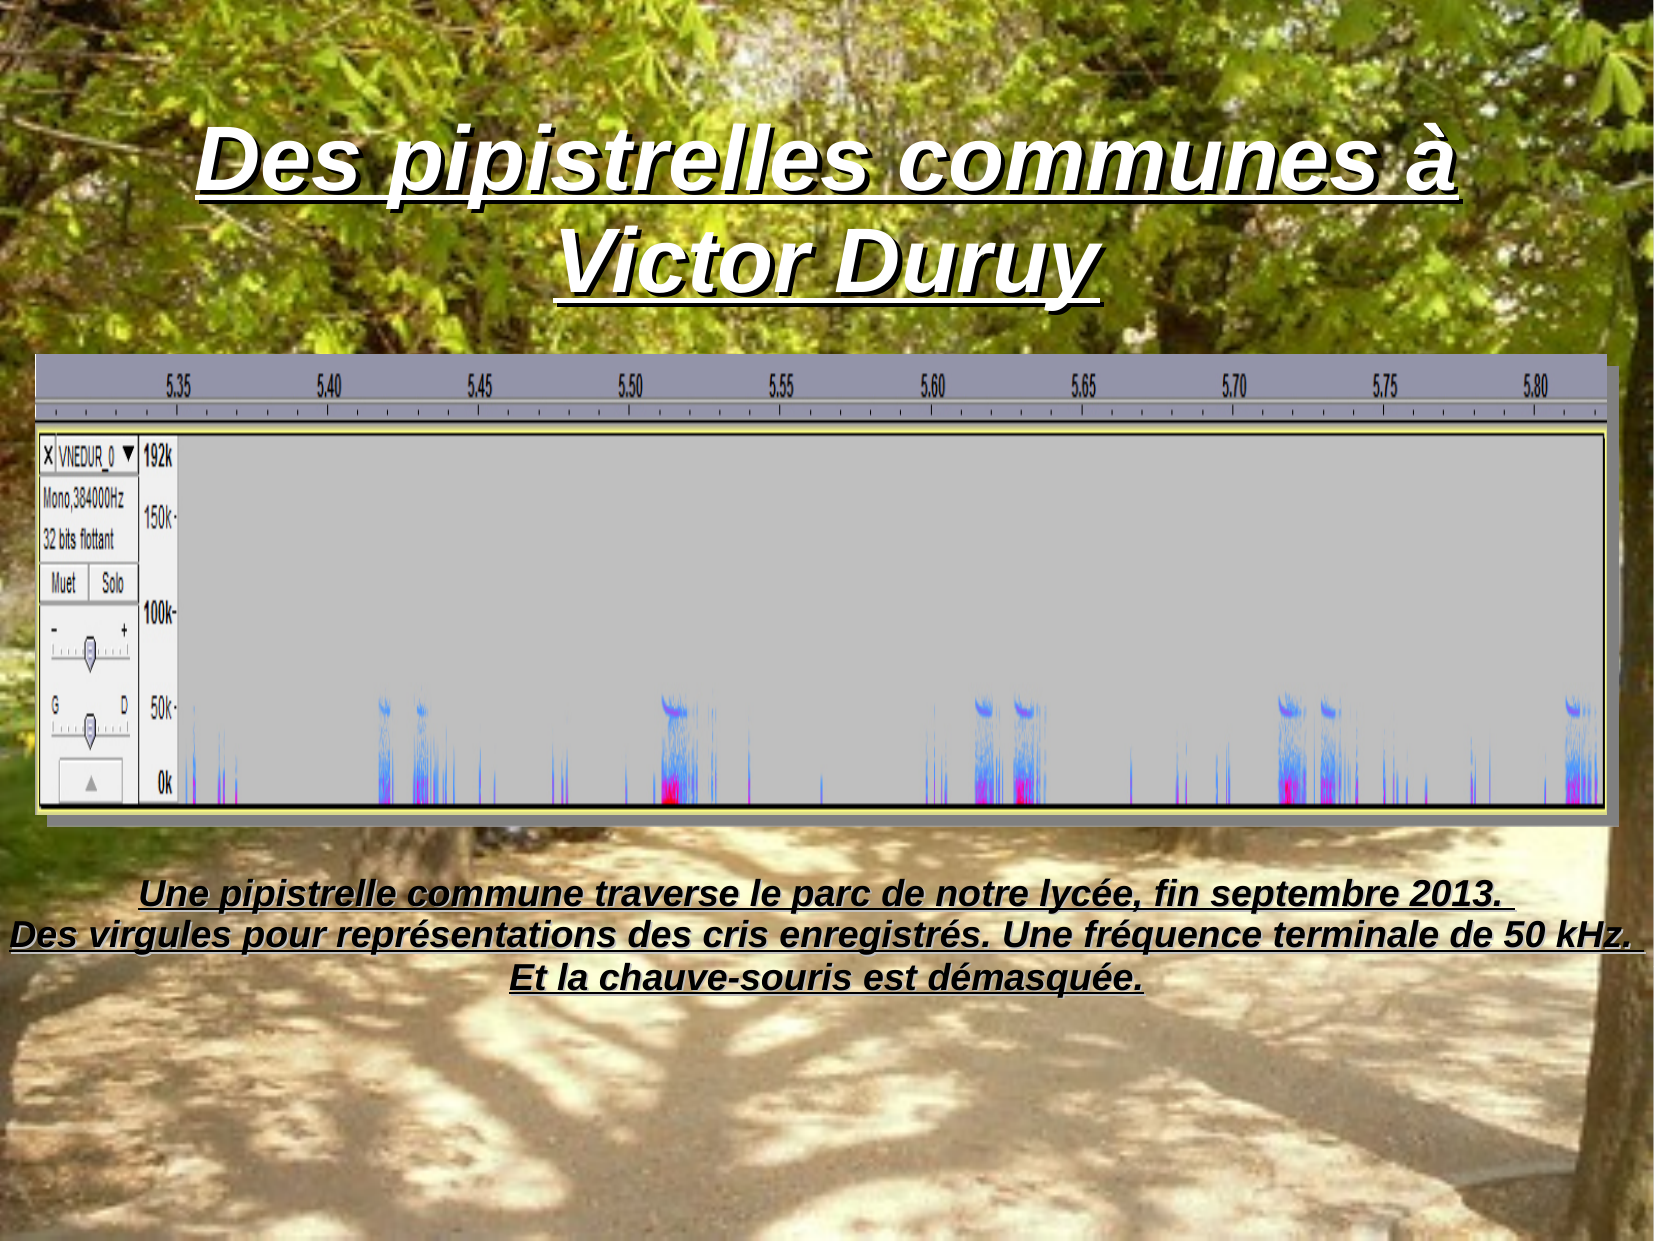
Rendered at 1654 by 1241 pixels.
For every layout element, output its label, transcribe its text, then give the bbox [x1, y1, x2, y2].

picture [0, 0, 1654, 1241]
title Des pipistrelles communes à Victor Duruy [82, 106, 1571, 314]
